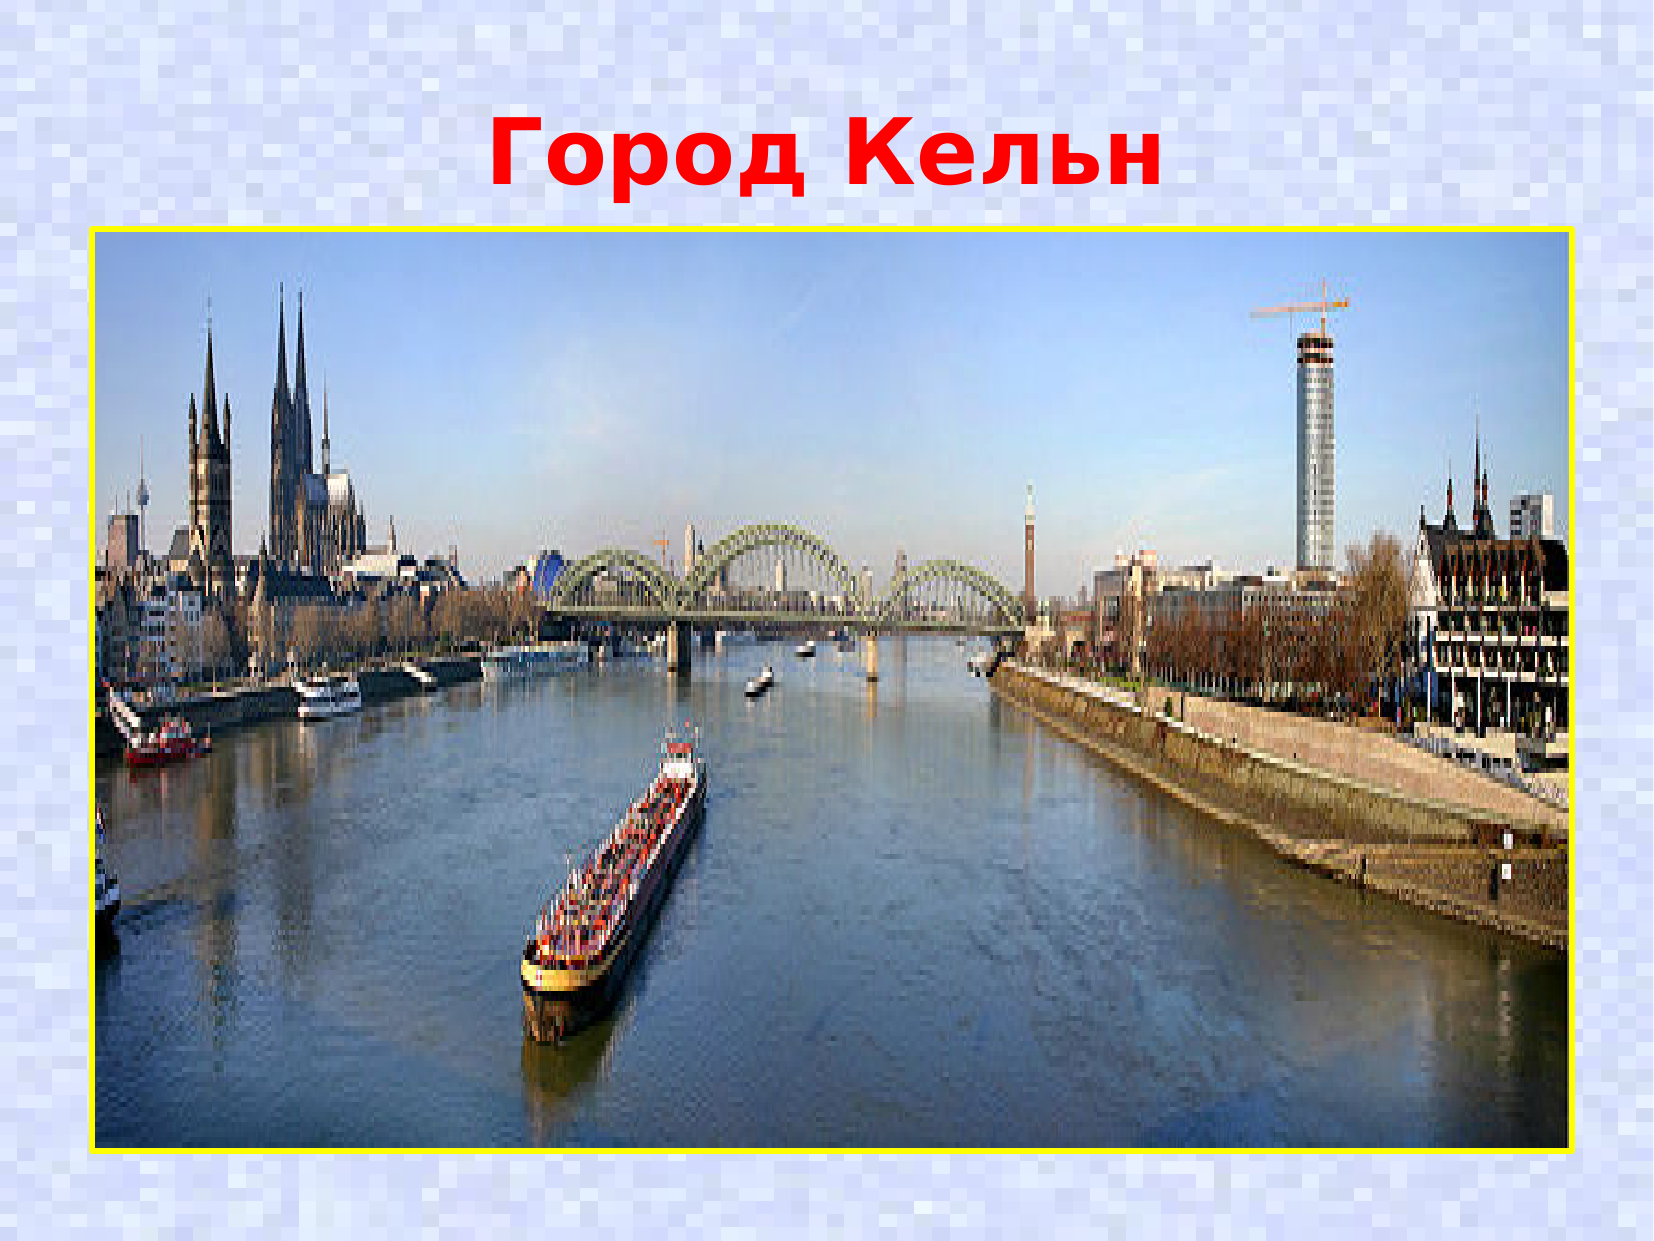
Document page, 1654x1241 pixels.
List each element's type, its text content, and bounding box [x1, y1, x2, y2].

title Город Кельн [82, 56, 1571, 250]
picture [0, 0, 1654, 1241]
